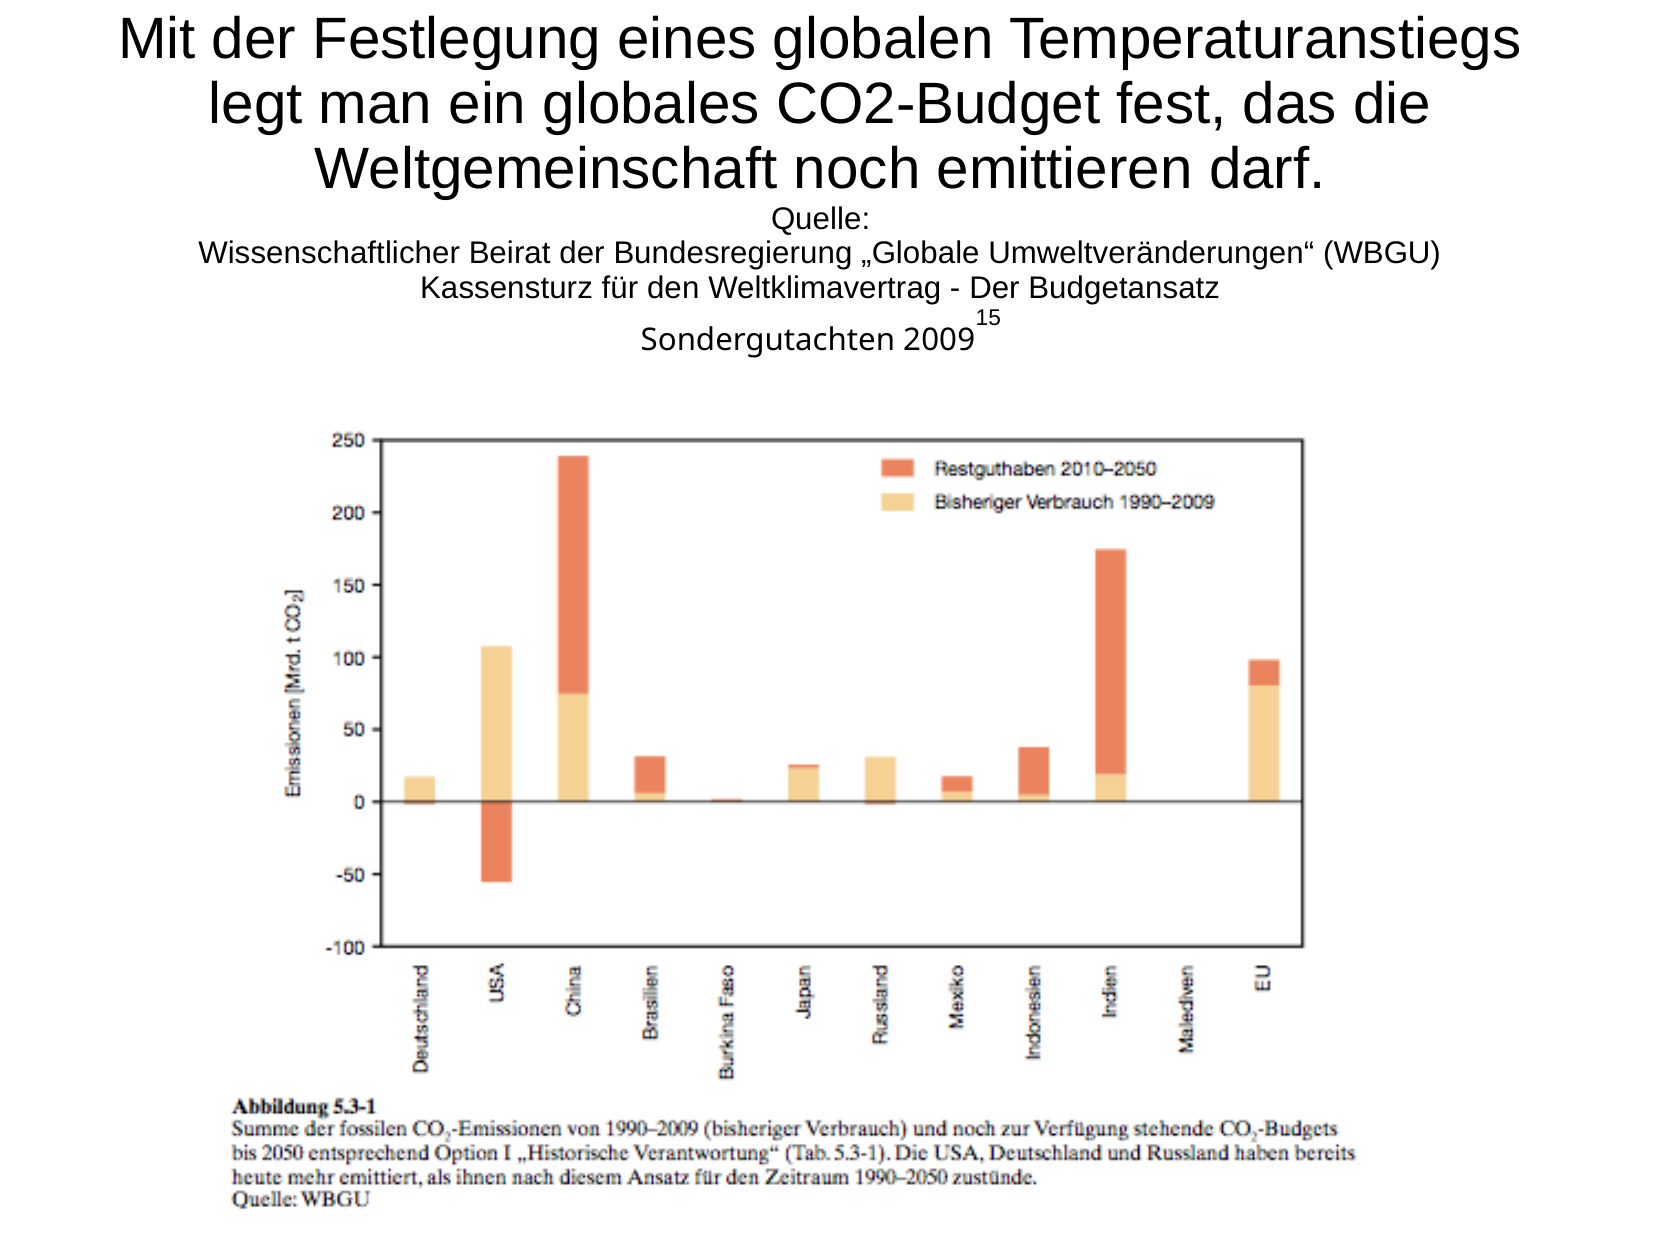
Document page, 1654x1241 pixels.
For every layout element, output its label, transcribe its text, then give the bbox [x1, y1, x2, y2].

picture [135, 410, 1390, 1229]
title Mit der Festlegung eines globalen Temperaturanstiegs legt man ein globales CO2-Budget fest, das die Weltgemeinschaft noch emittieren darf. Quelle: Wissenschaftlicher Beirat der Bundesregierung „Globale Umweltveränderungen“ (WBGU) Kassensturz für den Weltklimavertrag - Der Budgetansatz Sondergutachten 200915 [76, 7, 1565, 358]
